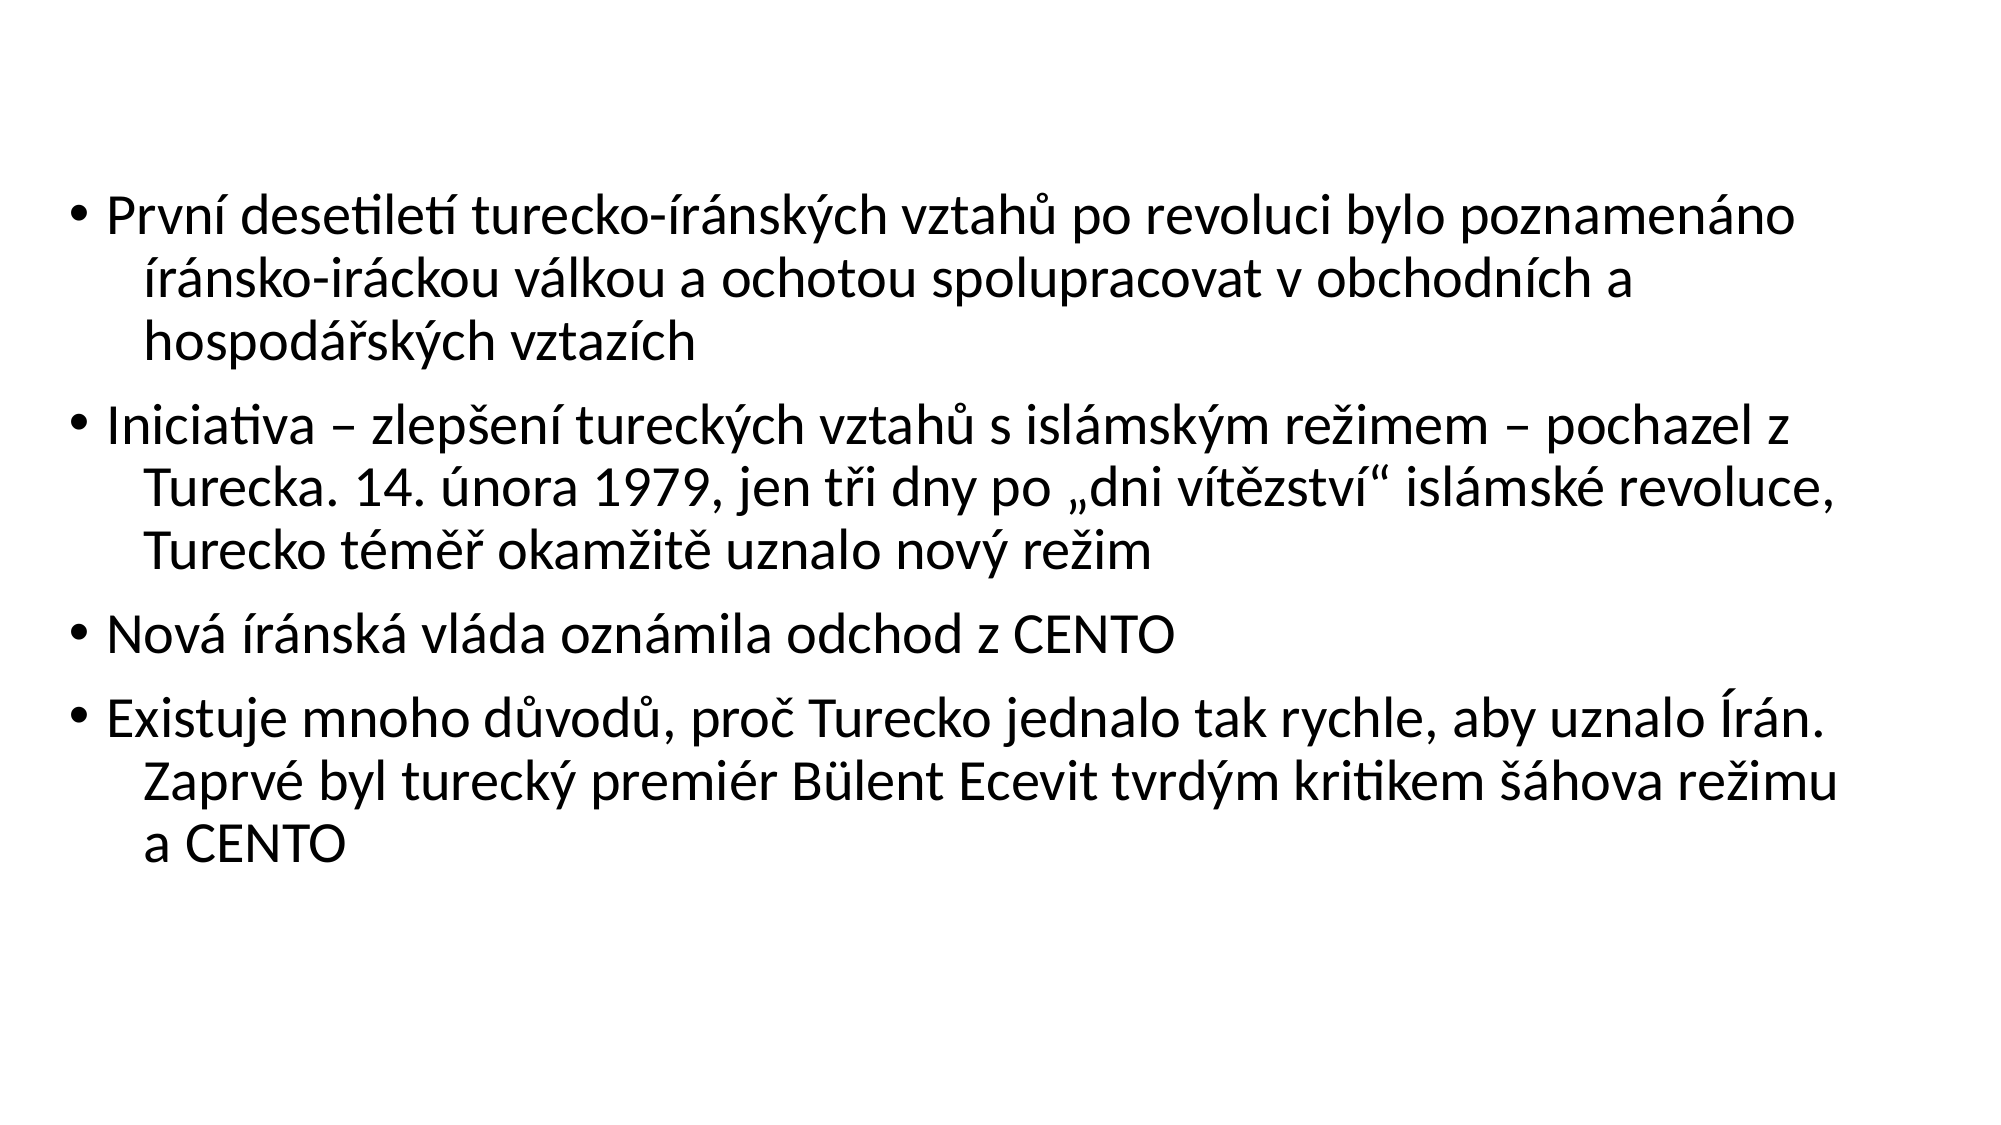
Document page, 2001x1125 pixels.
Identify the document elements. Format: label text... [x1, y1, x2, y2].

list První desetiletí turecko-íránských vztahů po revoluci bylo poznamenáno íránsko-iráckou válkou a ochotou spolupracovat v obchodních a hospodářských vztazích Iniciativa – zlepšení tureckých vztahů s islámským režimem – pochazel z Turecka. 14. února 1979, jen tři dny po „dni vítězství“ islámské revoluce, Turecko téměř okamžitě uznalo nový režim Nová íránská vláda oznámila odchod z CENTO Existuje mnoho důvodů, proč Turecko jednalo tak rychle, aby uznalo Írán. Zaprvé byl turecký premiér Bülent Ecevit tvrdým kritikem šáhova režimu a CENTO [53, 176, 1863, 1014]
